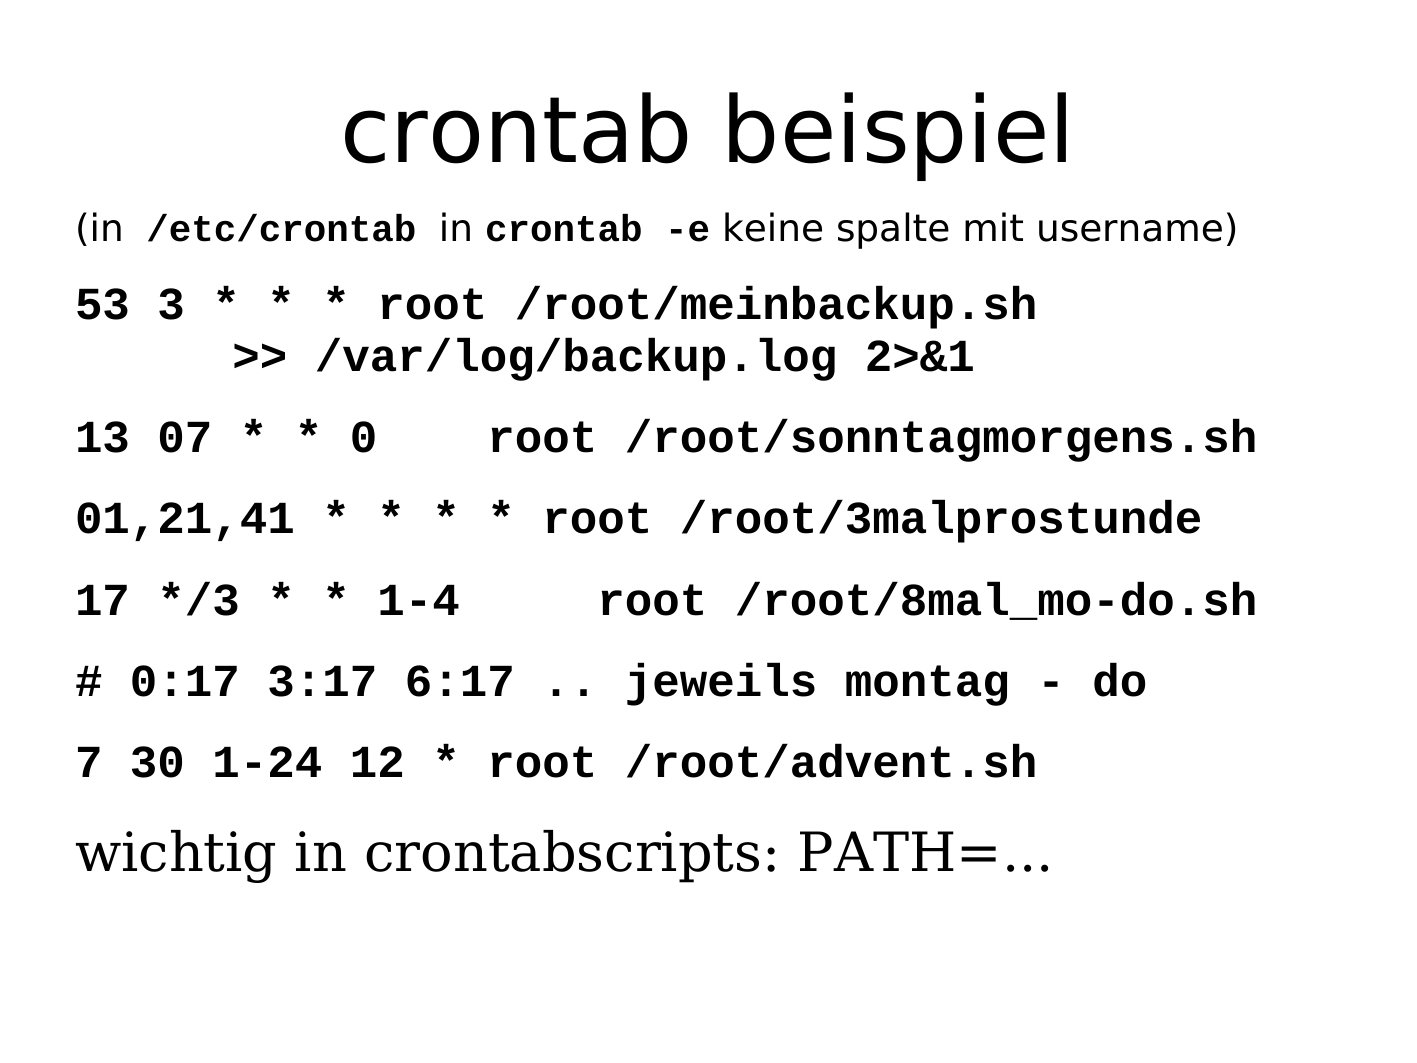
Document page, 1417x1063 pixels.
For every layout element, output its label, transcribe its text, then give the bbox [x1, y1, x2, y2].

list (in /etc/crontab in crontab -e keine spalte mit username) 53 3 * * * root /root/meinbackup.sh >> /var/log/backup.log 2>&1 13 07 * * 0 root /root/sonntagmorgens.sh 01,21,41 * * * * root /root/3malprostunde 17 */3 * * 1-4 root /root/8mal_mo-do.sh # 0:17 3:17 6:17 .. jeweils montag - do 7 30 1-24 12 * root /root/advent.sh wichtig in crontabscripts: PATH=... [75, 206, 1350, 893]
title crontab beispiel [70, 49, 1346, 213]
